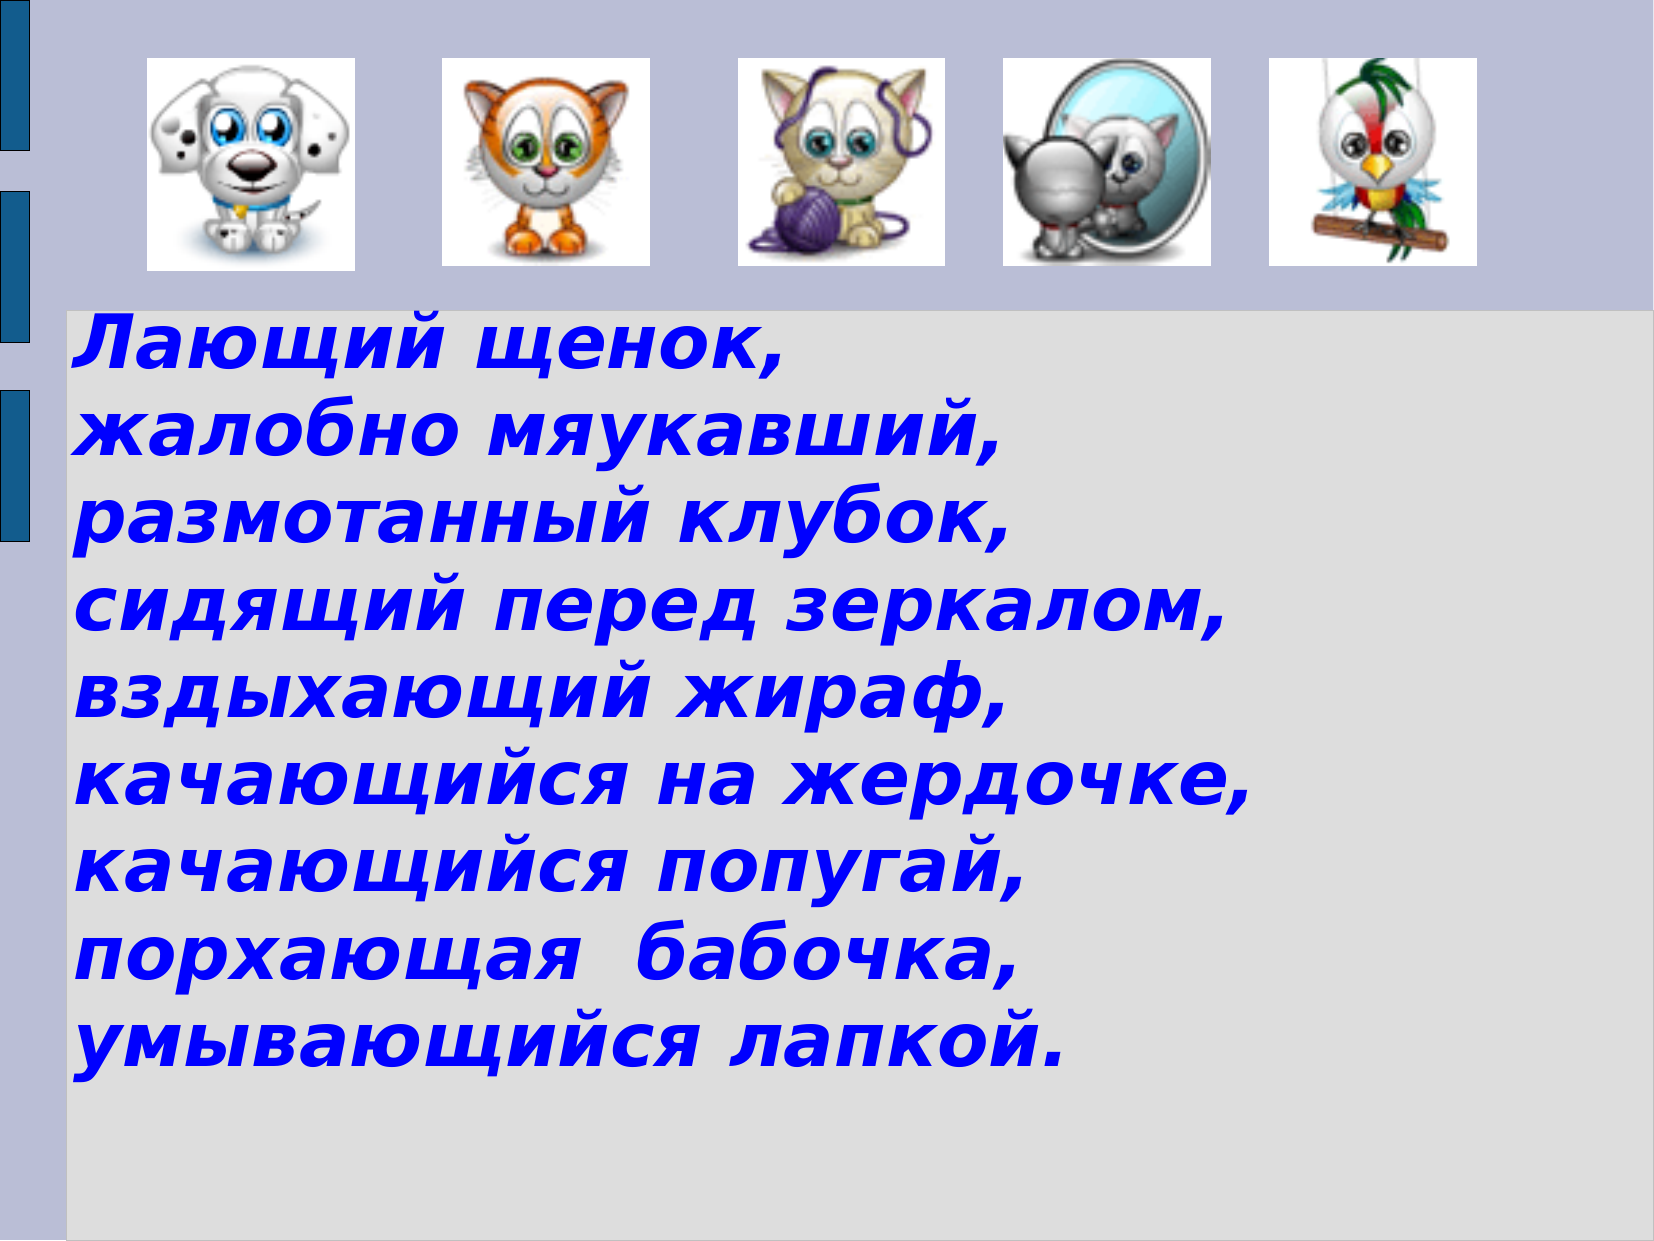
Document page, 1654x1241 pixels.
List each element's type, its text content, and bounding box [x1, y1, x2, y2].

picture [1269, 58, 1477, 266]
picture [1003, 58, 1211, 266]
text_box Лающий щенок, жалобно мяукавший, размотанный клубок, сидящий перед зеркалом, вздыхающий жираф, качающийся на жердочке, качающийся попугай, порхающая бабочка, умывающийся лапкой. [59, 29, 1625, 1092]
picture [738, 58, 945, 266]
picture [147, 58, 355, 272]
picture [442, 58, 650, 266]
